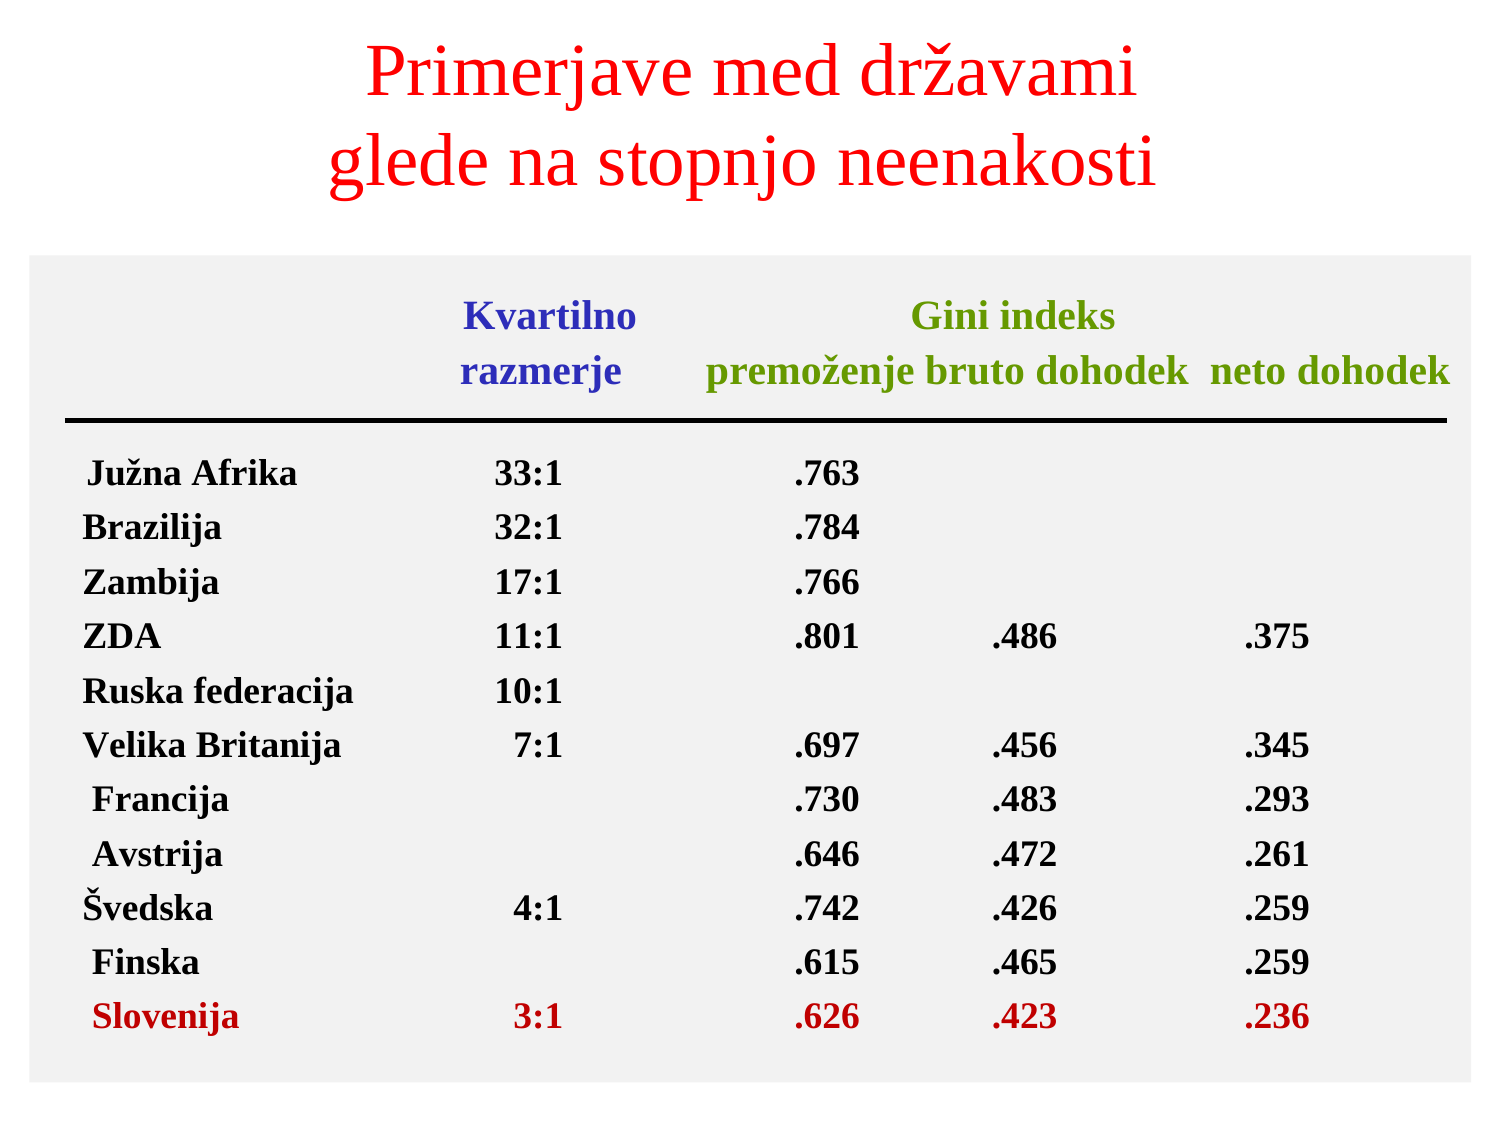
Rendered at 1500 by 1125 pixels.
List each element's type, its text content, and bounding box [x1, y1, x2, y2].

list Kvartilno Gini indeks razmerje premoženje bruto dohodek neto dohodek Južna Afrika 33:1 .763 Brazilija 32:1 .784 Zambija 17:1 .766 ZDA 11:1 .801 .486 .375 Ruska federacija 10:1 Velika Britanija 7:1 .697 .456 .345 Francija .730 .483 .293 Avstrija .646 .472 .261 Švedska 4:1 .742 .426 .259 Finska .615 .465 .259 Slovenija 3:1 .626 .423 .236 [29, 255, 1472, 1083]
title Primerjave med državami glede na stopnjo neenakosti [277, 12, 1227, 208]
